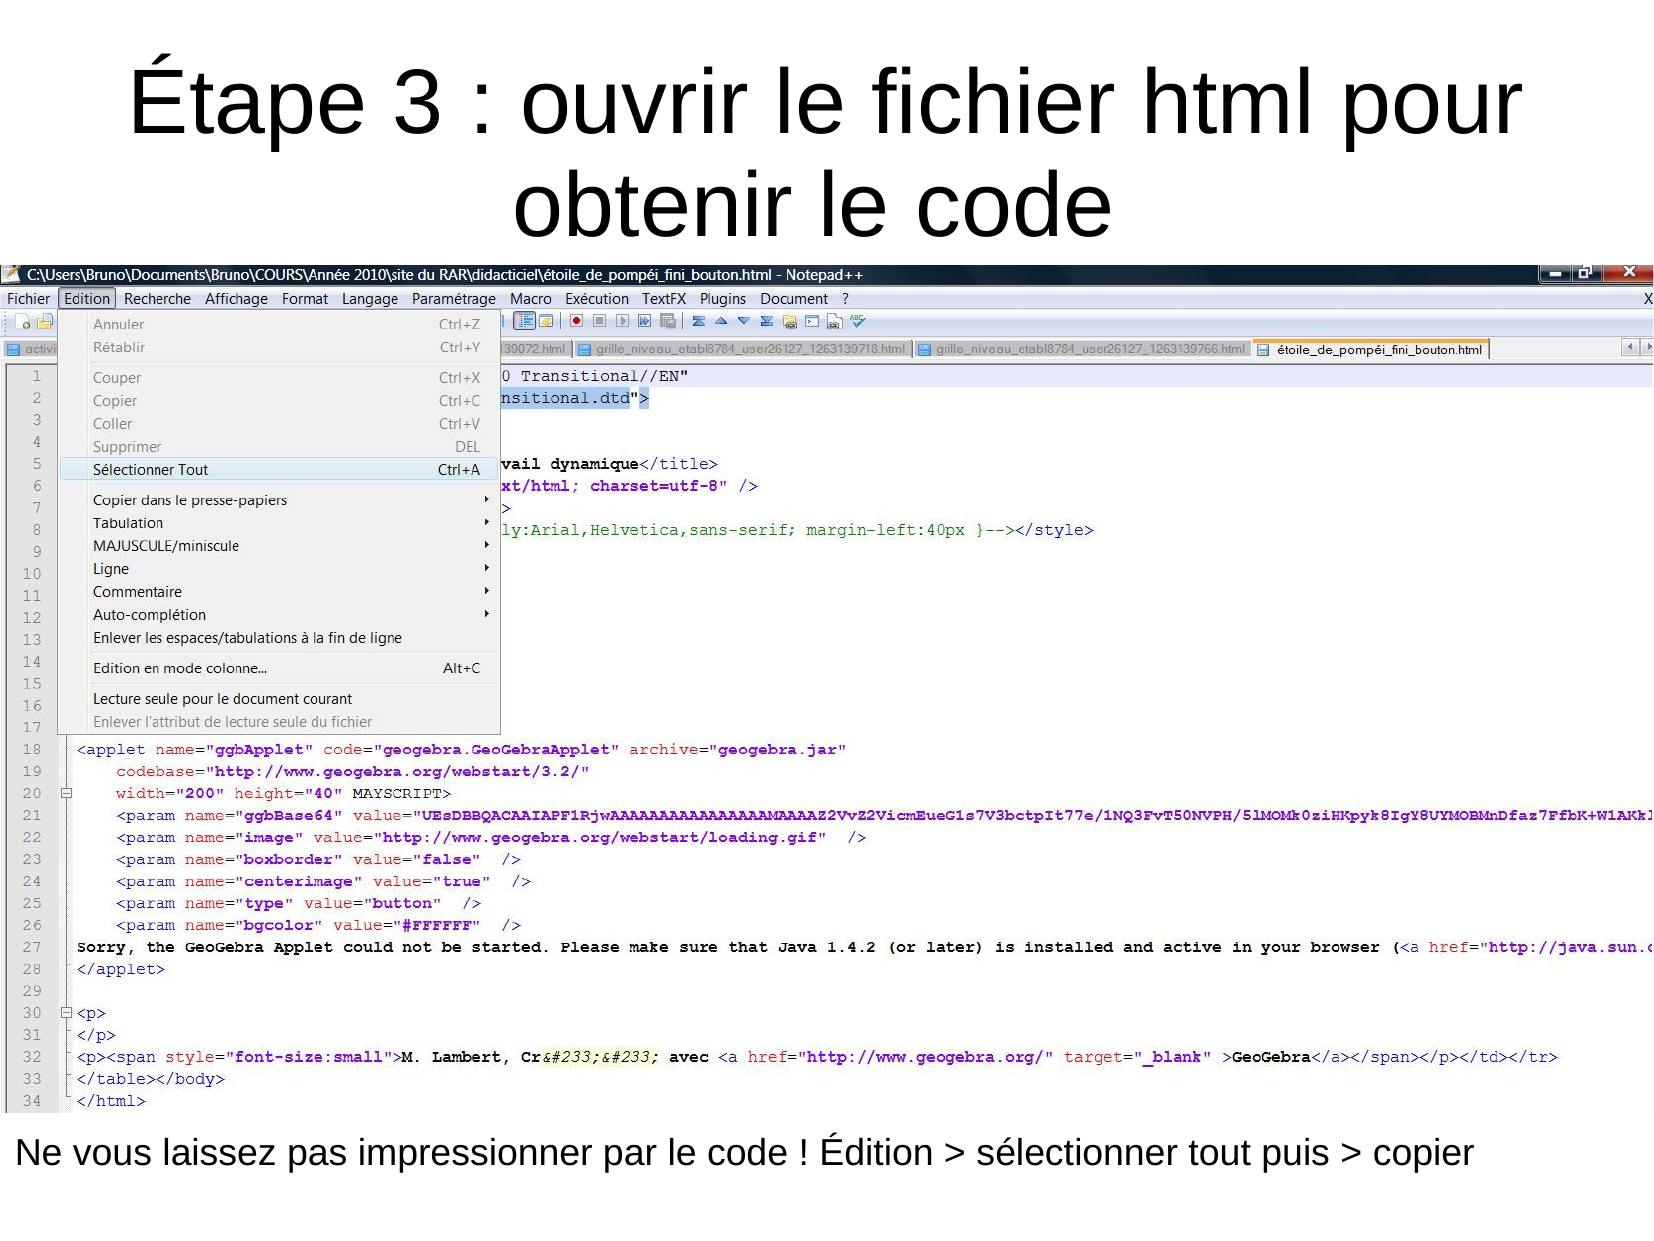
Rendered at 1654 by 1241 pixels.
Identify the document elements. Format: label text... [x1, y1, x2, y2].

title Étape 3 : ouvrir le fichier html pour obtenir le code [82, 49, 1571, 257]
picture [0, 265, 1654, 1113]
text_box Ne vous laissez pas impressionner par le code ! Édition > sélectionner tout puis > copier [0, 1124, 1654, 1182]
